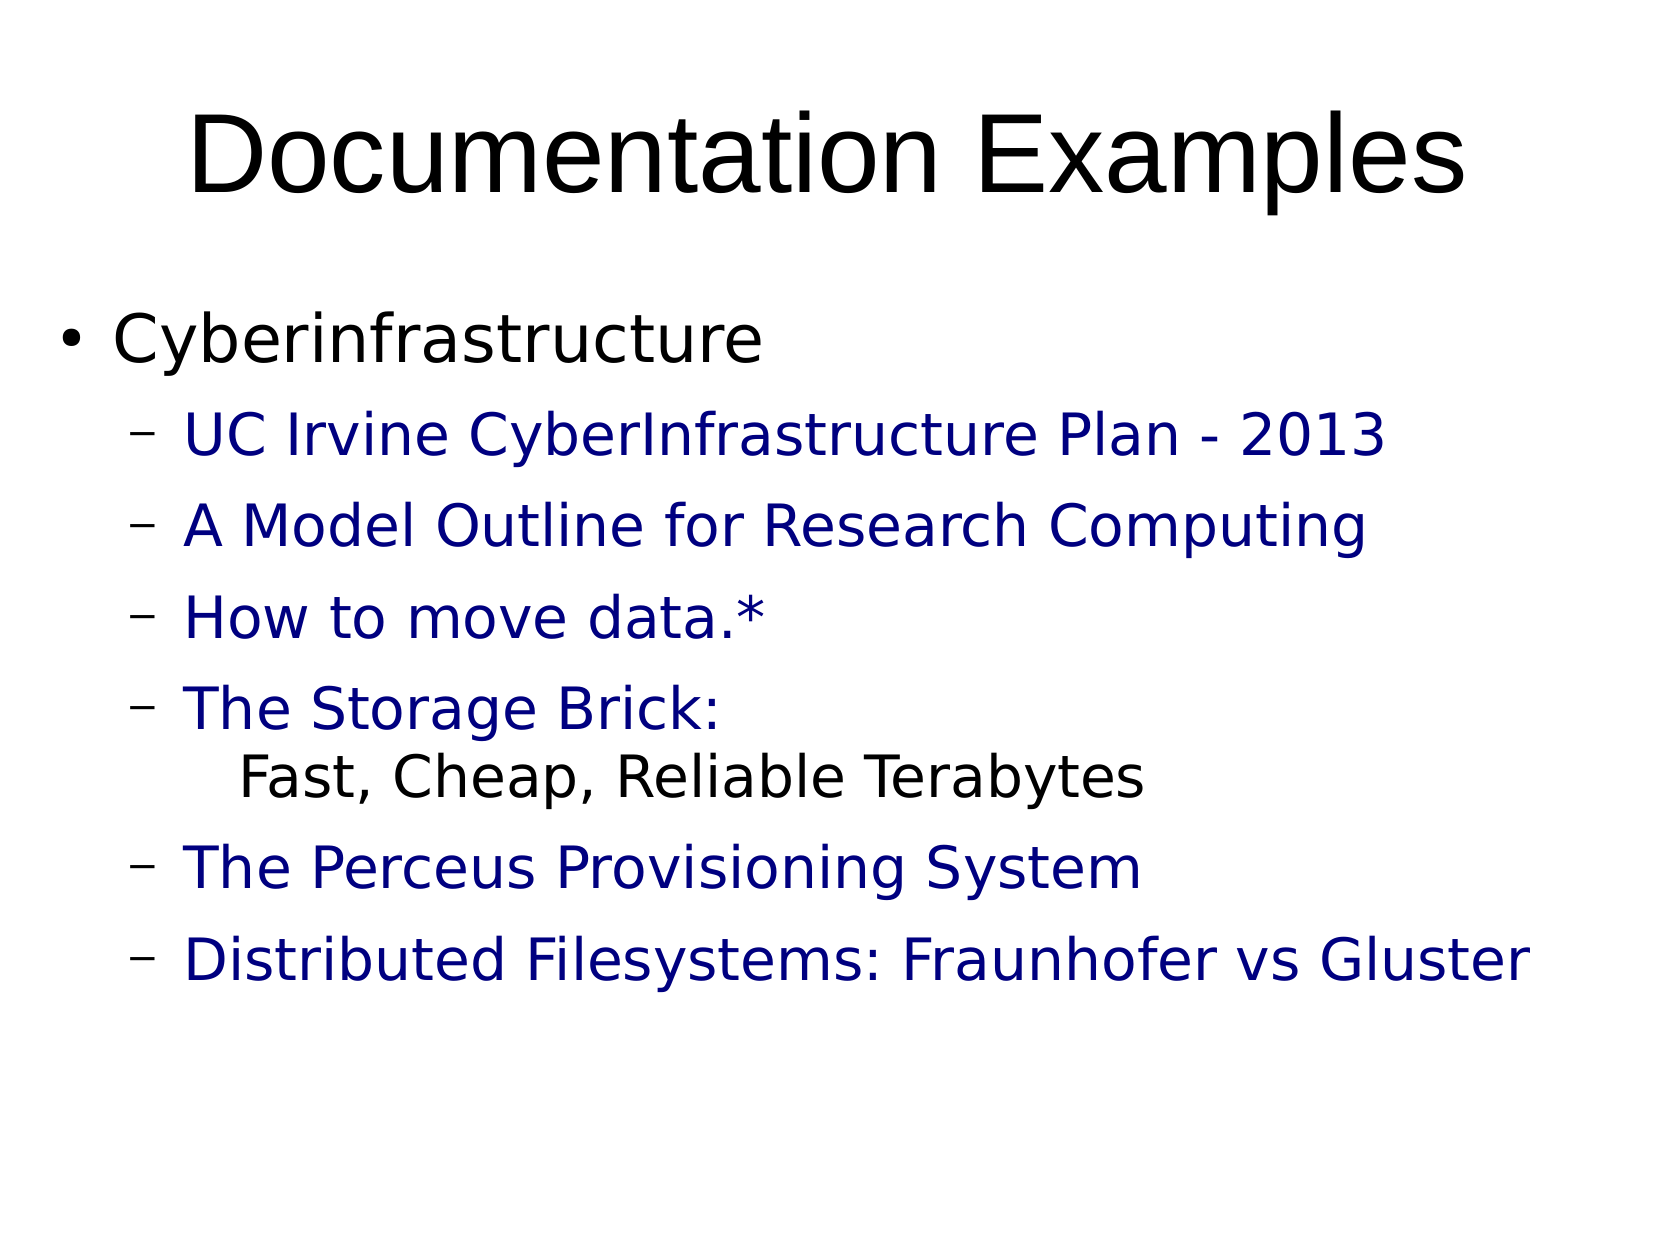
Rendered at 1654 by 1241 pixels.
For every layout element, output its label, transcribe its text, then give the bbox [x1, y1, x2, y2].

list Cyberinfrastructure UC Irvine CyberInfrastructure Plan - 2013 A Model Outline for Research Computing How to move data.* The Storage Brick: Fast, Cheap, Reliable Terabytes The Perceus Provisioning System Distributed Filesystems: Fraunhofer vs Gluster [41, 300, 1606, 1141]
title Documentation Examples [82, 49, 1571, 257]
